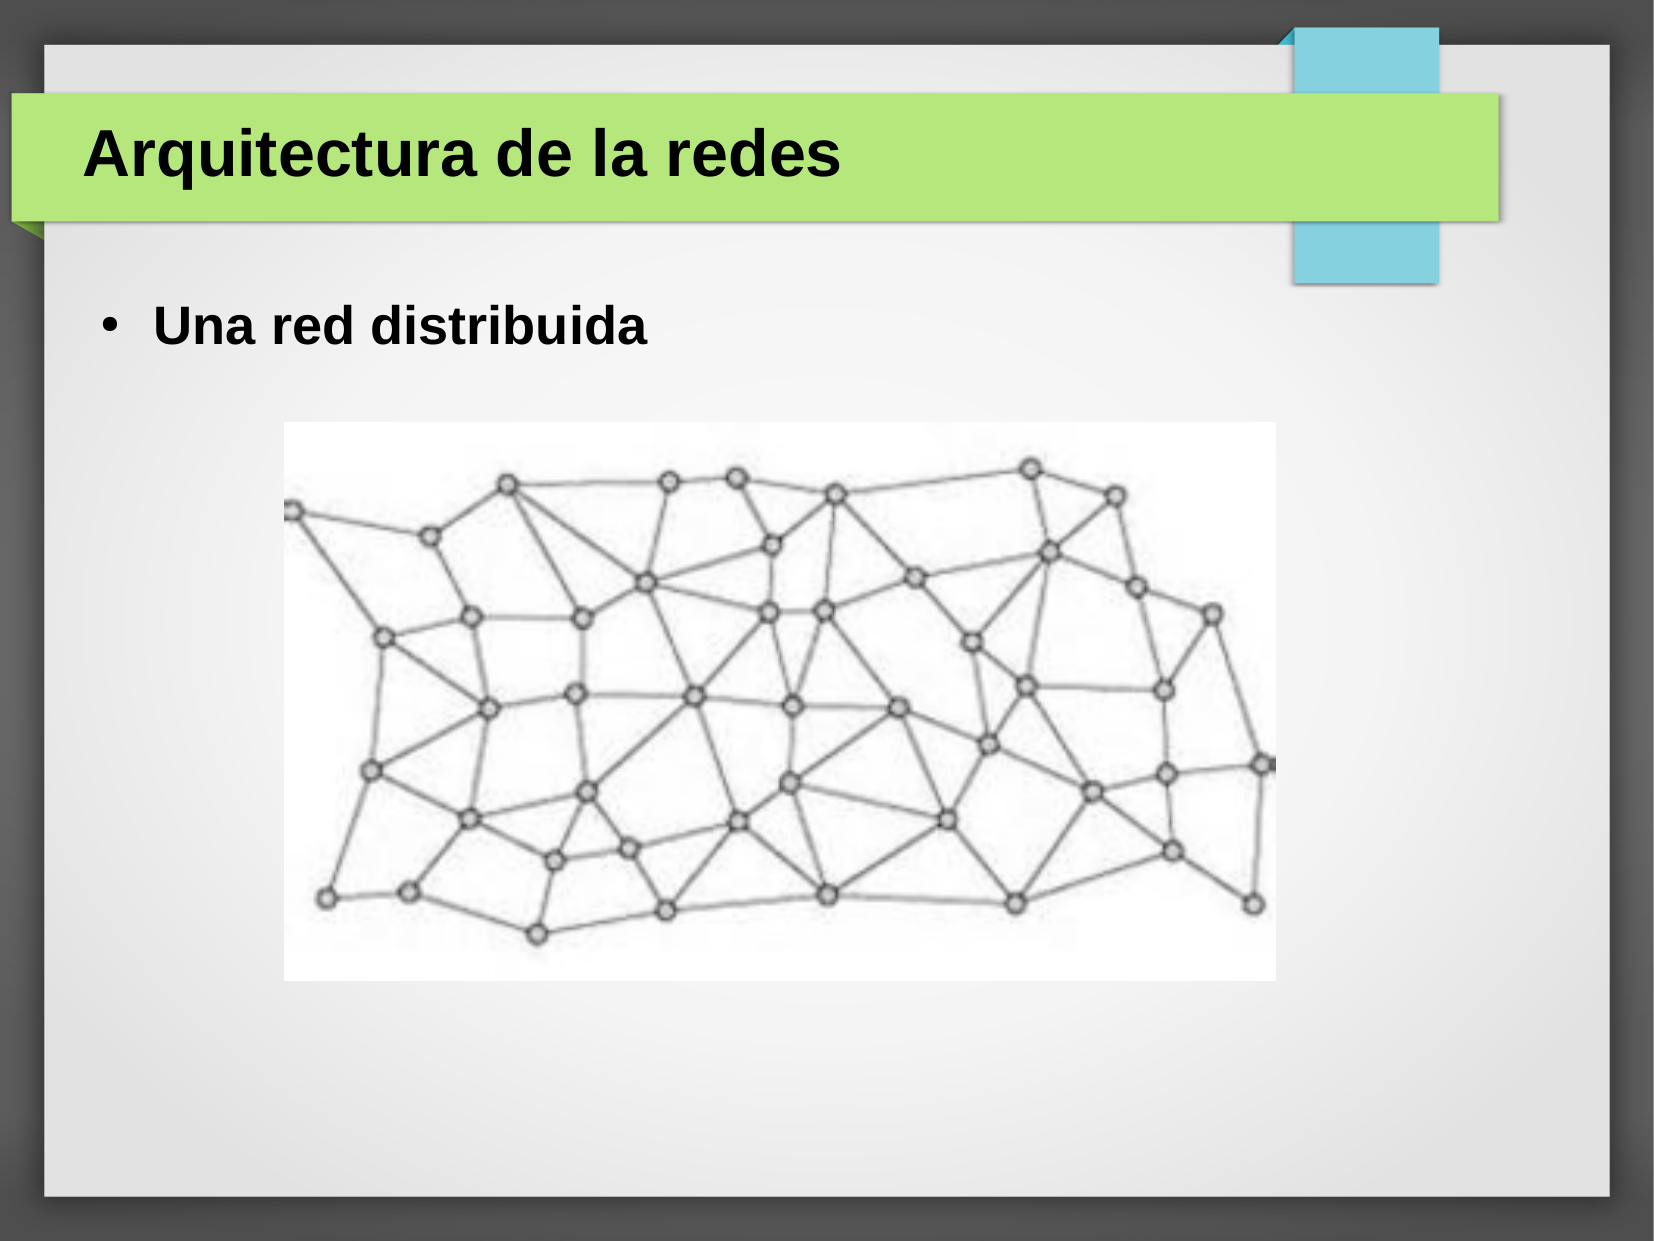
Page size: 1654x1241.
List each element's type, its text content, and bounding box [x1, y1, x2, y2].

title Arquitectura de la redes [82, 94, 1264, 213]
list Una red distribuida [82, 295, 1571, 367]
picture [0, 0, 1654, 1241]
